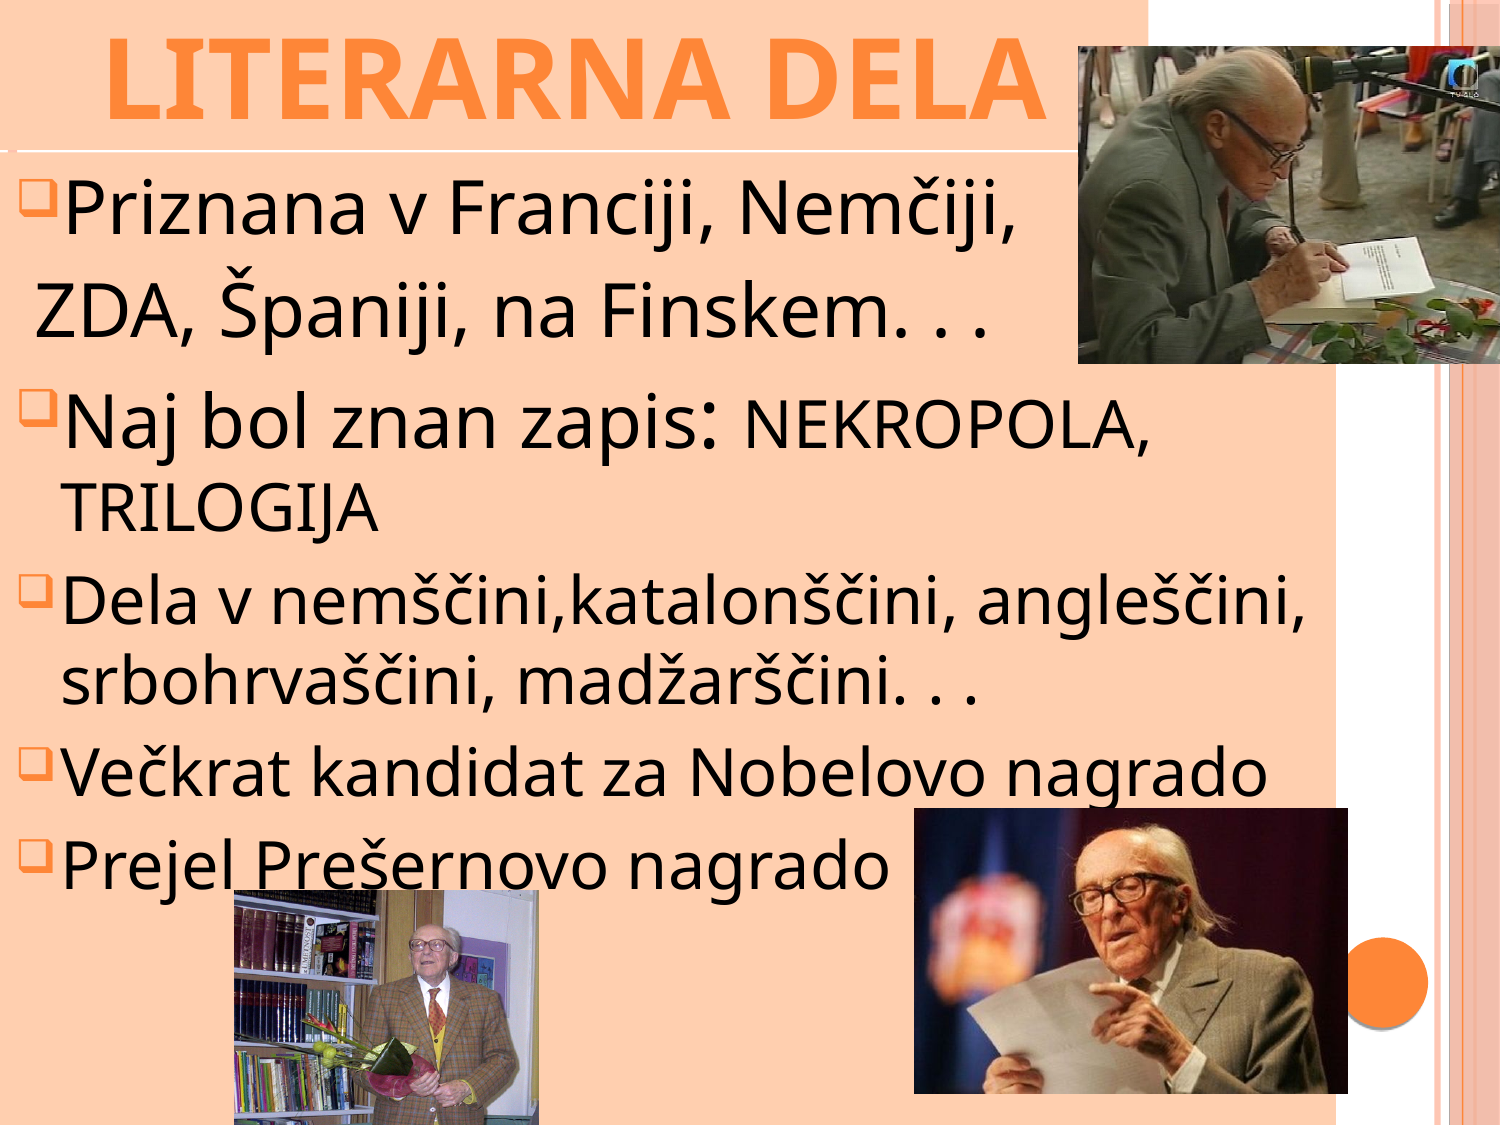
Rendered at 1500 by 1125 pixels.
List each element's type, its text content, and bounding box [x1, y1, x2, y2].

list Priznana v Franciji, Nemčiji, ZDA, Španiji, na Finskem. . . Naj bol znan zapis: NEKROPOLA, TRILOGIJA Dela v nemščini,katalonščini, angleščini, srbohrvaščini, madžarščini. . . Večkrat kandidat za Nobelovo nagrado Prejel Prešernovo nagrado [0, 152, 1336, 1125]
text_box Literarna dela [0, 0, 1149, 150]
picture [1078, 46, 1500, 364]
picture [914, 808, 1348, 1094]
picture [234, 890, 539, 1125]
